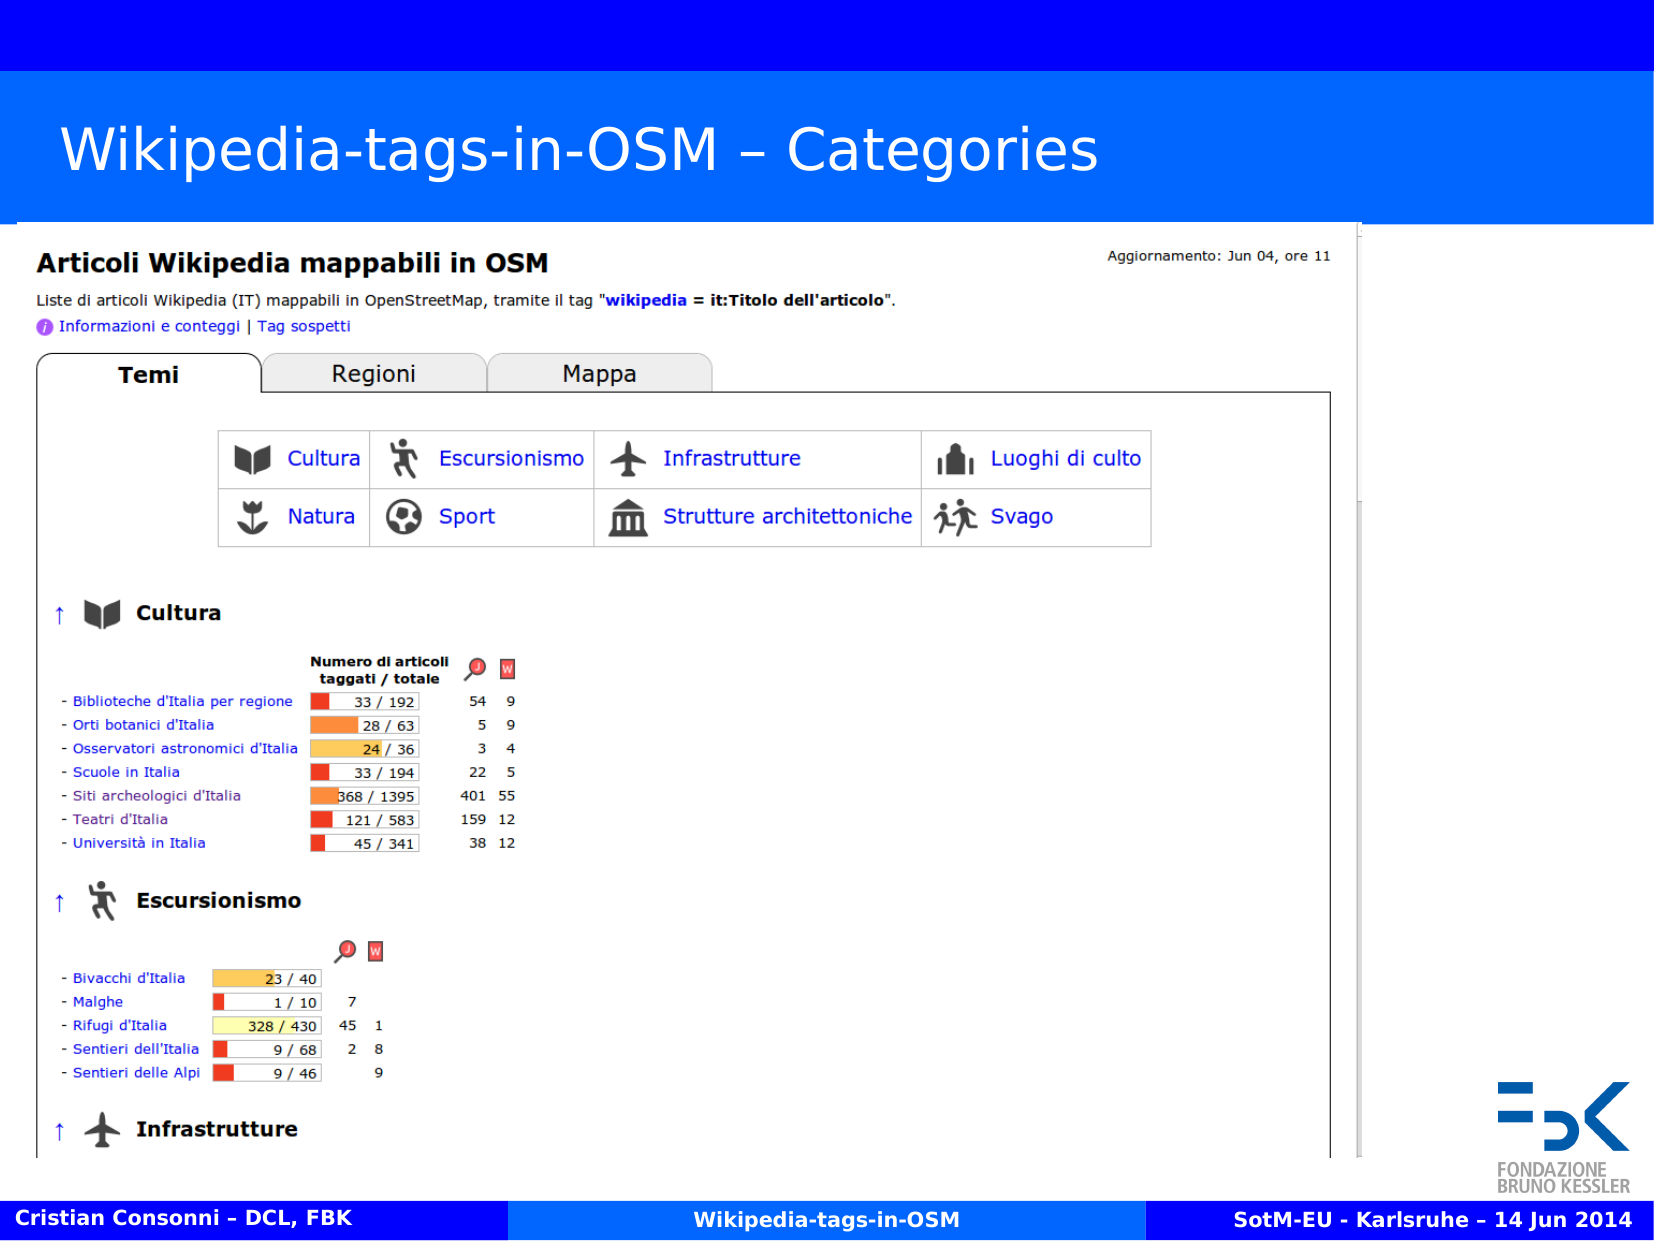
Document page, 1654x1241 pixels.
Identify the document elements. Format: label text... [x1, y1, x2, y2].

picture [17, 222, 1362, 1158]
picture [1498, 1082, 1630, 1193]
title Wikipedia-tags-in-OSM – Categories [59, 109, 1548, 193]
